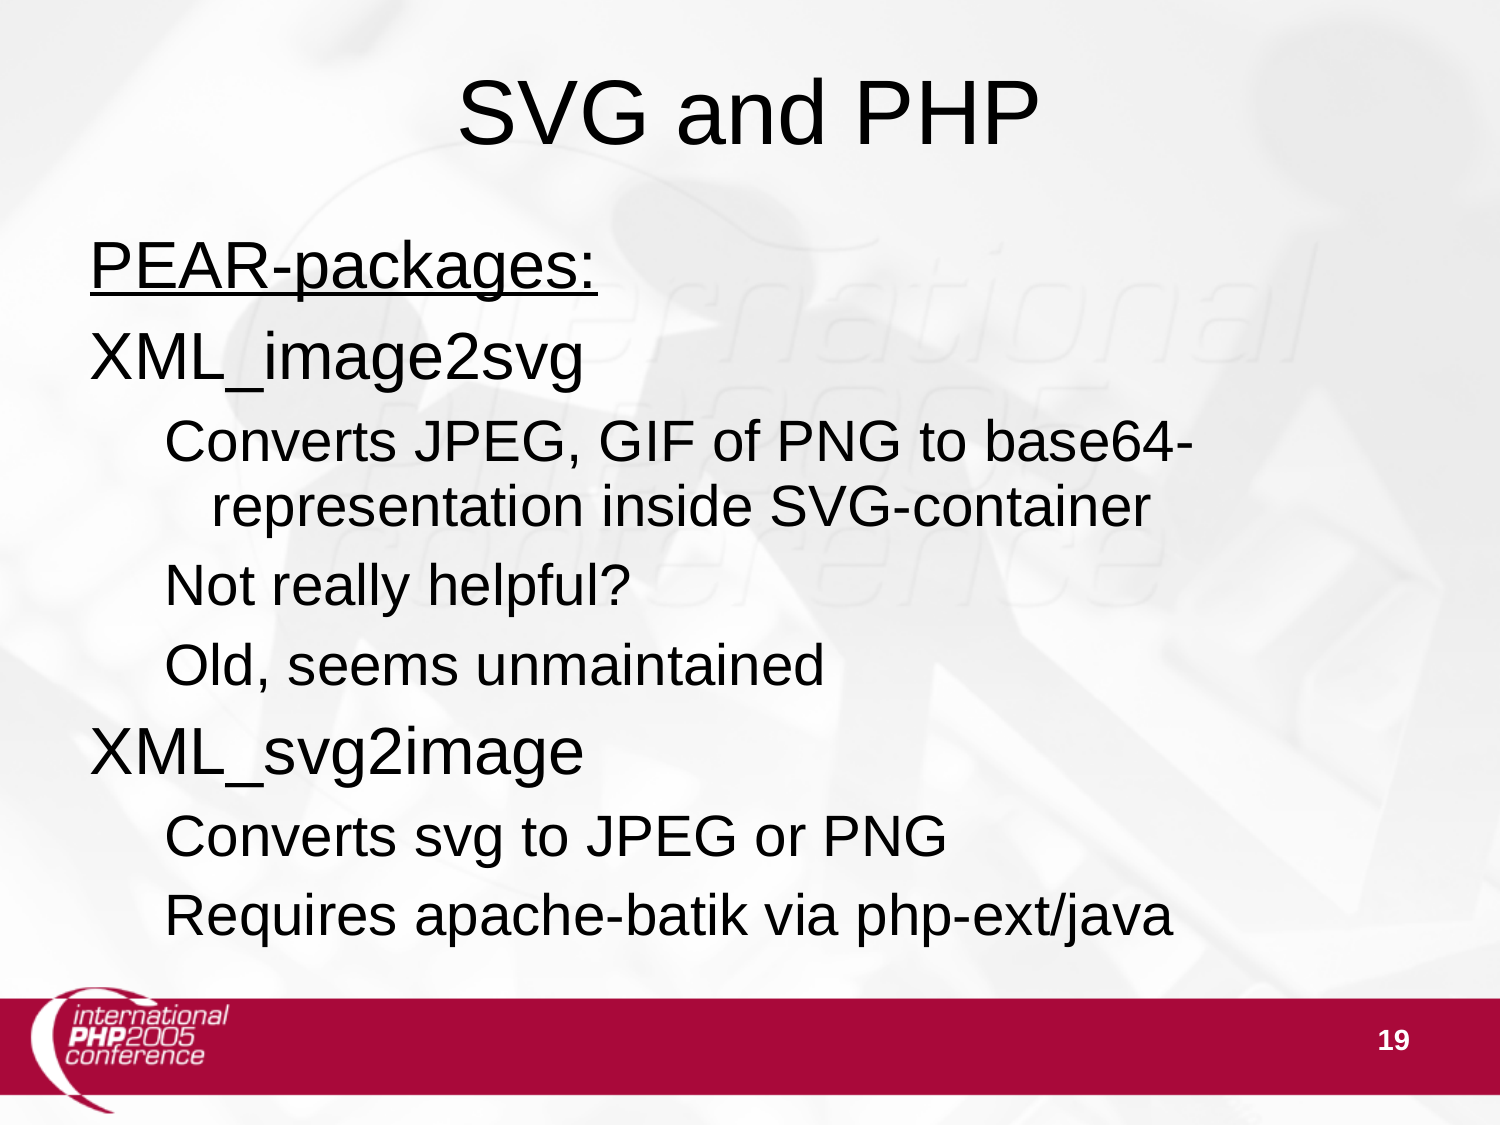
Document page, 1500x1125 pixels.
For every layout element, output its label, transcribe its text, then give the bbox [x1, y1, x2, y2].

title SVG and PHP [75, 18, 1426, 207]
list PEAR-packages: XML_image2svg Converts JPEG, GIF of PNG to base64-representation inside SVG-container Not really helpful? Old, seems unmaintained XML_svg2image Converts svg to JPEG or PNG Requires apache-batik via php-ext/java [75, 220, 1426, 977]
picture [0, 0, 1500, 1125]
